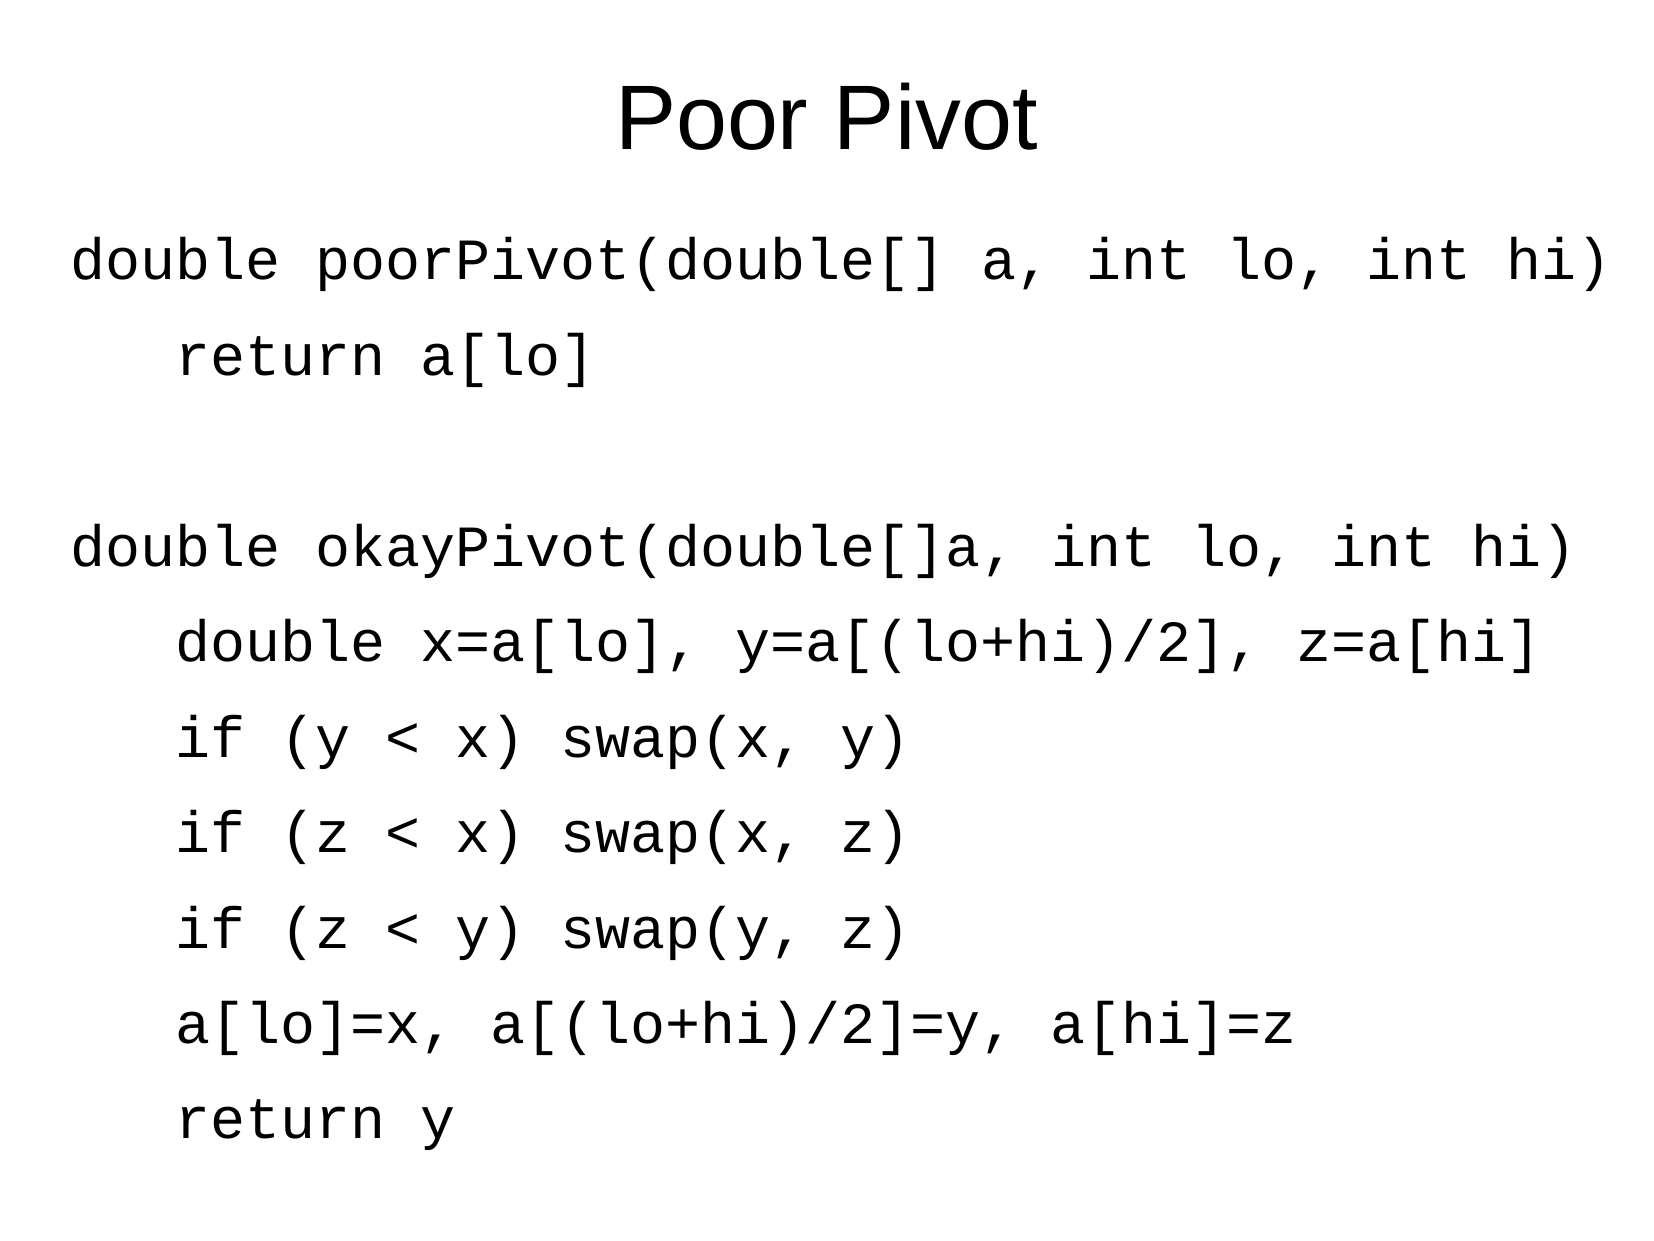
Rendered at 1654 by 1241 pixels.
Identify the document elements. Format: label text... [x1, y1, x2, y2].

title Poor Pivot [82, 13, 1571, 222]
list double poorPivot(double[] a, int lo, int hi) return a[lo] double okayPivot(double[]a, int lo, int hi) double x=a[lo], y=a[(lo+hi)/2], z=a[hi] if (y < x) swap(x, y) if (z < x) swap(x, z) if (z < y) swap(y, z) a[lo]=x, a[(lo+hi)/2]=y, a[hi]=z return y [0, 231, 1651, 1125]
